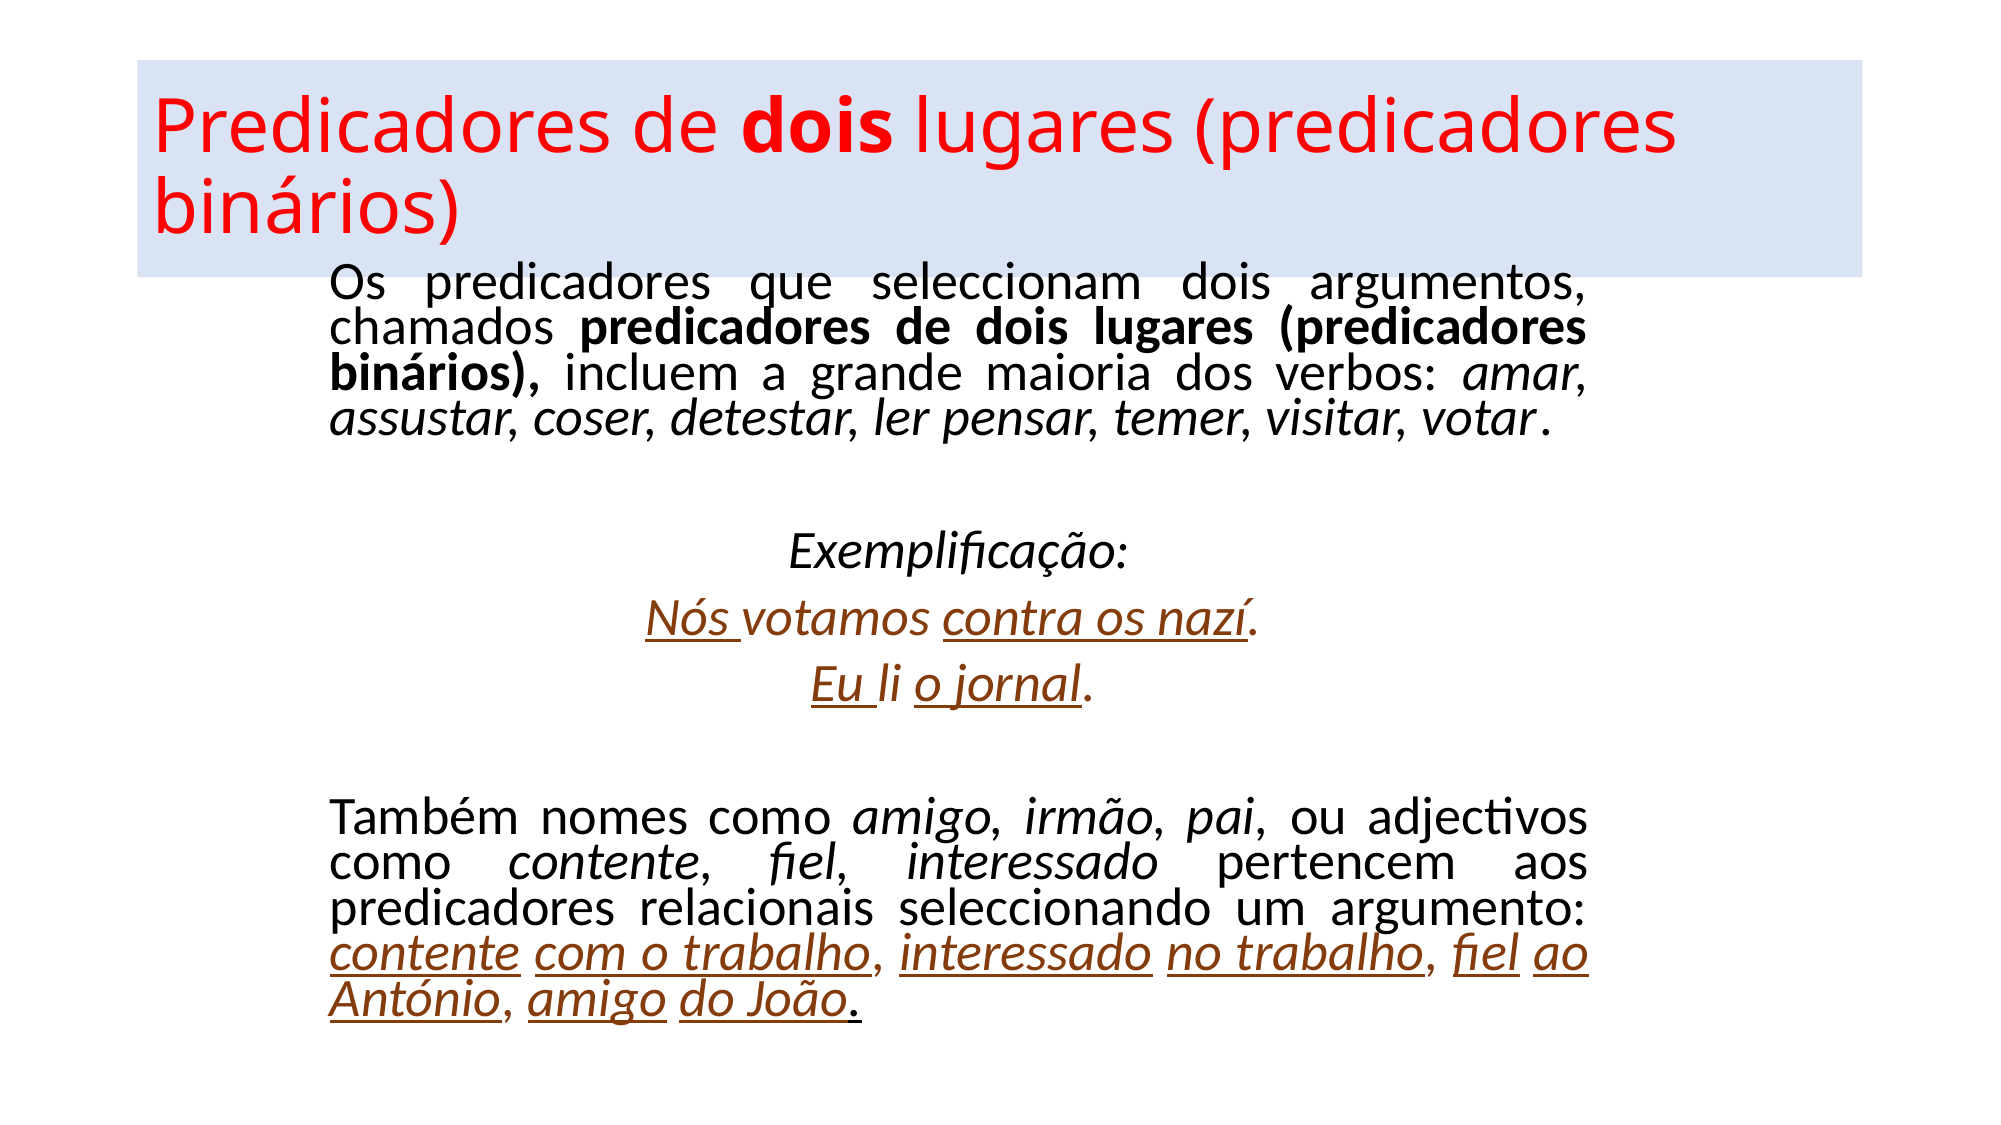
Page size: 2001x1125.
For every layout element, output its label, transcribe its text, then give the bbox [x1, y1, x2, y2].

list Os predicadores que seleccionam dois argumentos, chamados predicadores de dois lugares (predicadores binários), incluem a grande maioria dos verbos: amar, assustar, coser, detestar, ler pensar, temer, visitar, votar. Exemplificação: Nós votamos contra os nazí. Eu li o jornal. Também nomes como amigo, irmão, pai, ou adjectivos como contente, fiel, interessado pertencem aos predicadores relacionais seleccionando um argumento: contente com o trabalho, interessado no trabalho, fiel ao António, amigo do João. [314, 255, 1665, 1071]
title Predicadores de dois lugares (predicadores binários) [137, 59, 1863, 278]
